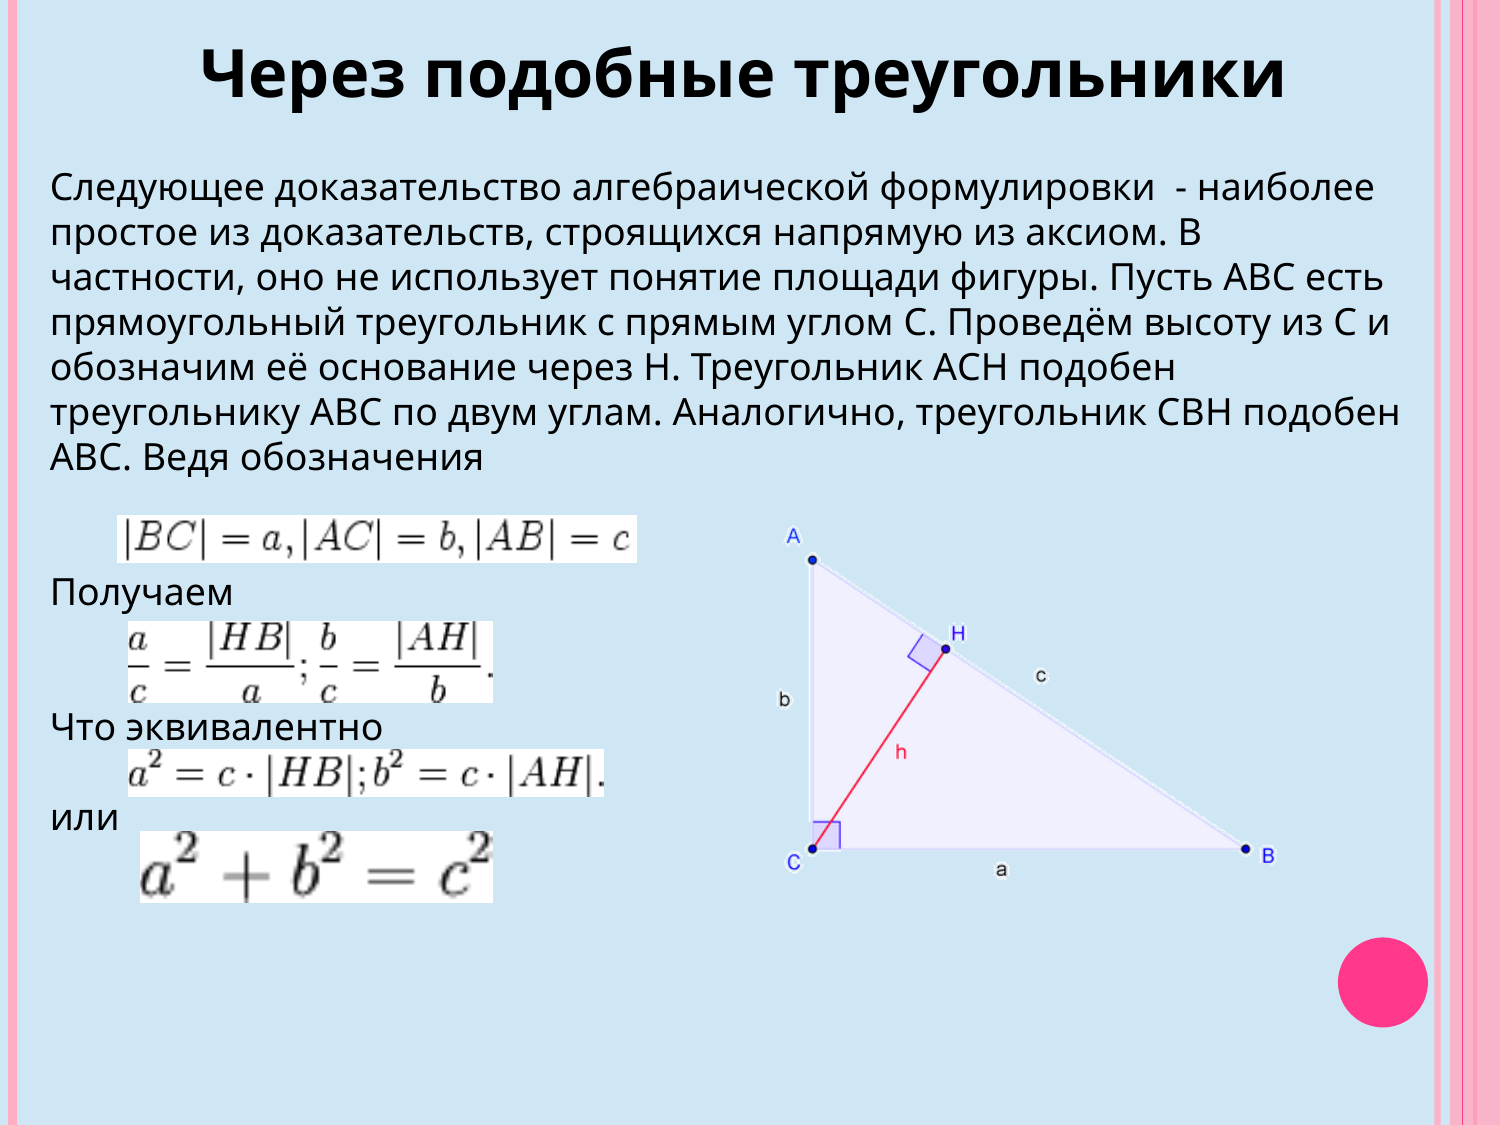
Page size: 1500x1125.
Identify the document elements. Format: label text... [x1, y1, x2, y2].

text_box Следующее доказательство алгебраической формулировки - наиболее простое из доказательств, строящихся напрямую из аксиом. В частности, оно не использует понятие площади фигуры. Пусть АВС есть прямоугольный треугольник с прямым углом С. Проведём высоту из С и обозначим её основание через Н. Треугольник АСН подобен треугольнику АВС по двум углам. Аналогично, треугольник СВН подобен АВС. Ведя обозначения Получаем Что эквивалентно или [35, 155, 1418, 1116]
text_box Через подобные треугольники [0, 23, 1500, 119]
picture [140, 831, 493, 903]
